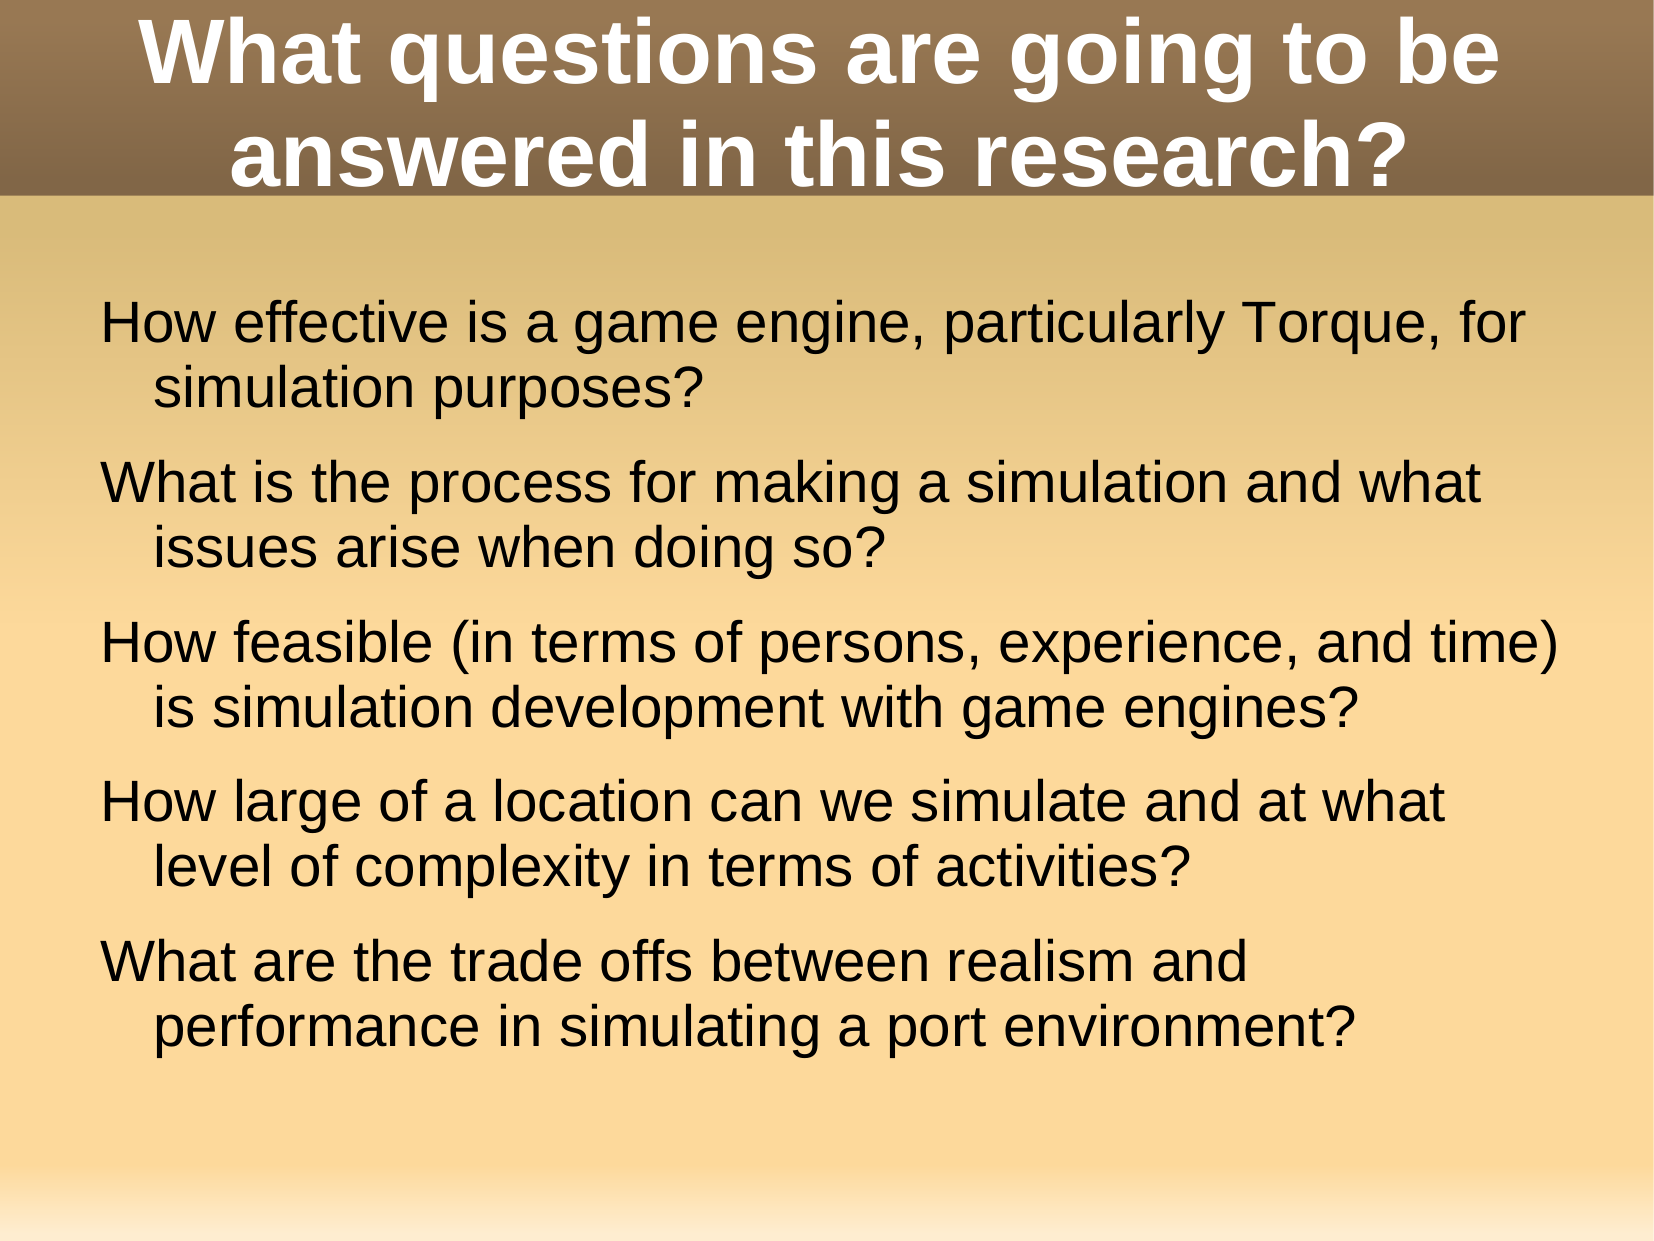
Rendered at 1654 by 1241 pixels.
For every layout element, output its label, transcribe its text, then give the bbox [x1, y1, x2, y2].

title What questions are going to be answered in this research? [76, 0, 1565, 222]
list How effective is a game engine, particularly Torque, for simulation purposes? What is the process for making a simulation and what issues arise when doing so? How feasible (in terms of persons, experience, and time) is simulation development with game engines? How large of a location can we simulate and at what level of complexity in terms of activities? What are the trade offs between realism and performance in simulating a port environment? [82, 290, 1571, 1134]
picture [0, 0, 1654, 1241]
